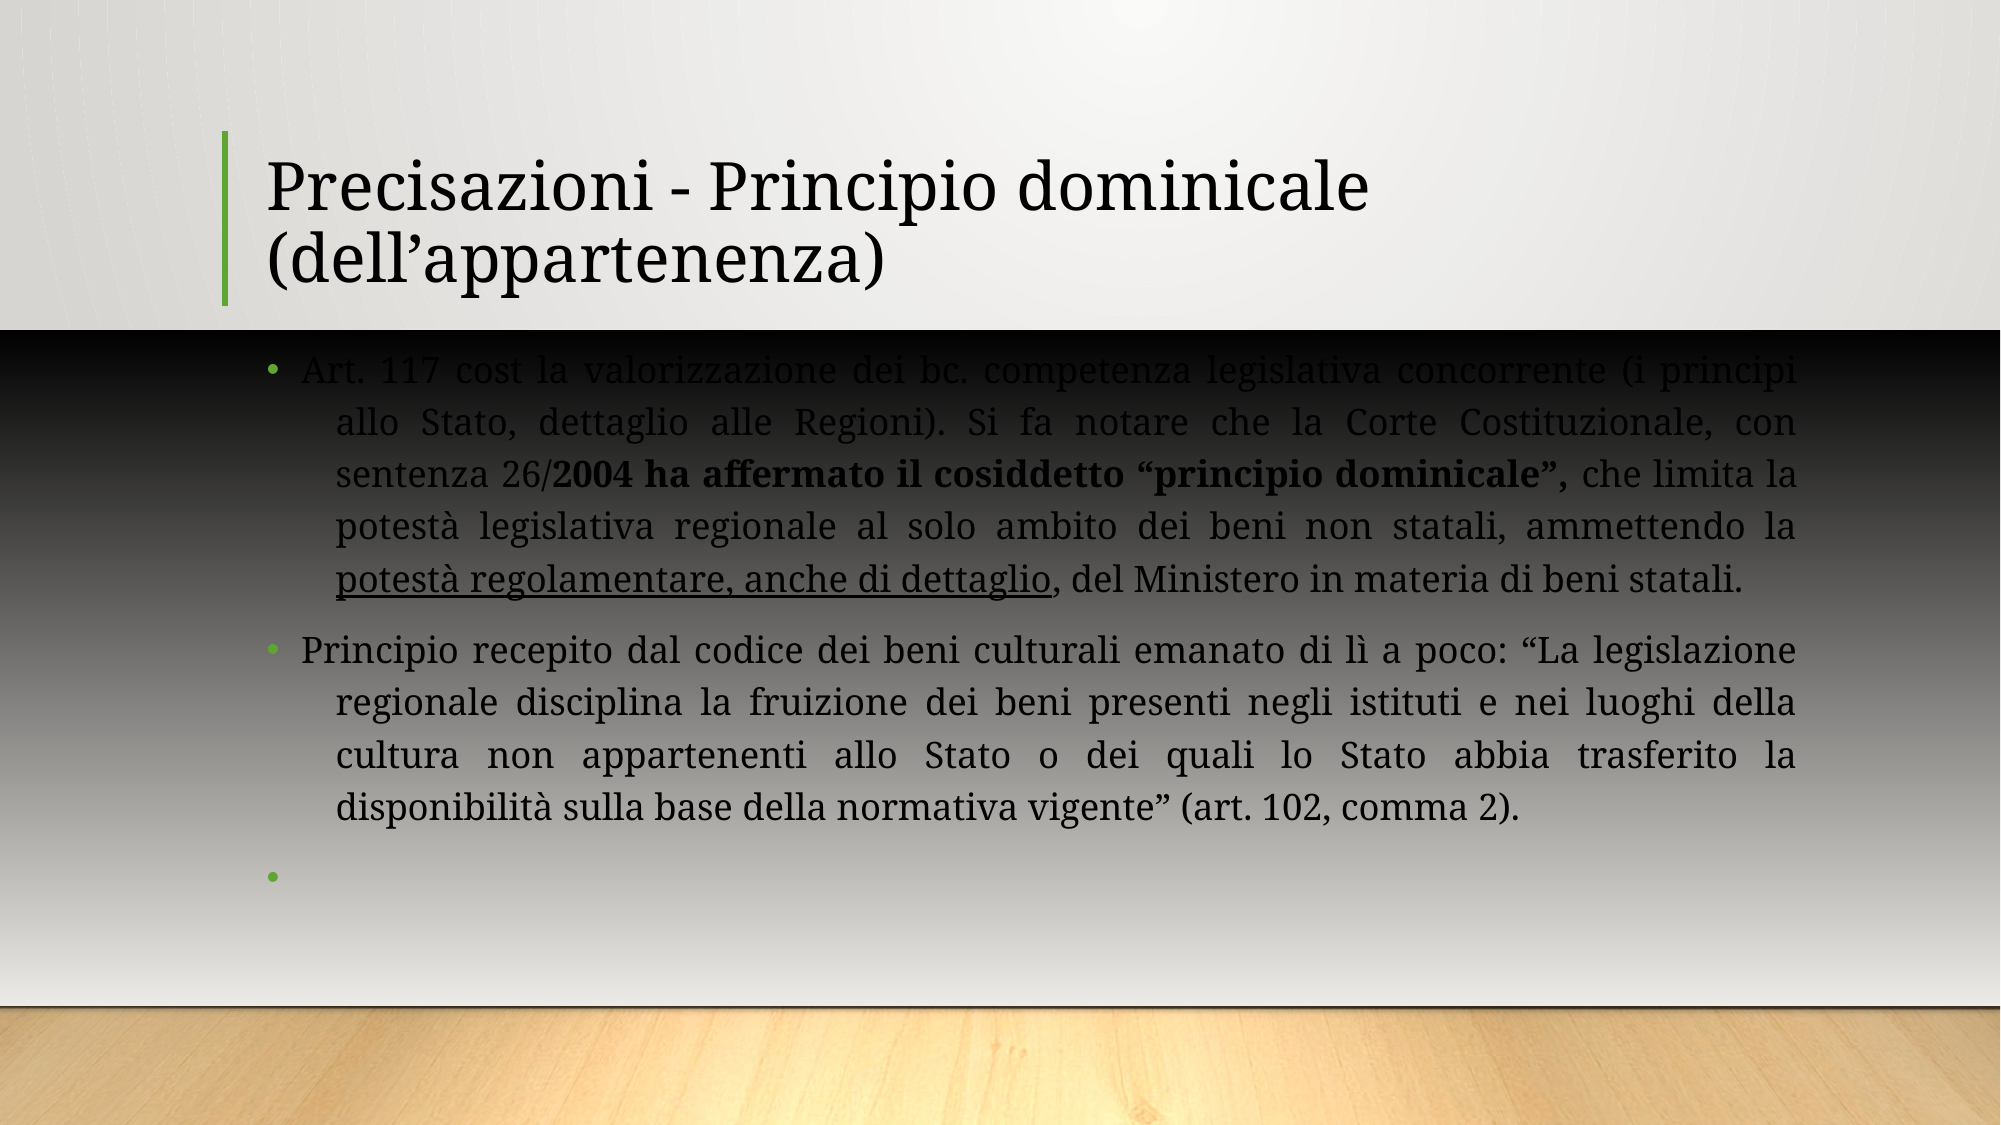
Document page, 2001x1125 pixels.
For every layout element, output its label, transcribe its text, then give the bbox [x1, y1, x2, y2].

list Art. 117 cost la valorizzazione dei bc. competenza legislativa concorrente (i principi allo Stato, dettaglio alle Regioni). Si fa notare che la Corte Costituzionale, con sentenza 26/2004 ha affermato il cosiddetto “principio dominicale”, che limita la potestà legislativa regionale al solo ambito dei beni non statali, ammettendo la potestà regolamentare, anche di dettaglio, del Ministero in materia di beni statali. Principio recepito dal codice dei beni culturali emanato di lì a poco: “La legislazione regionale disciplina la fruizione dei beni presenti negli istituti e nei luoghi della cultura non appartenenti allo Stato o dei quali lo Stato abbia trasferito la disponibilità sulla base della normativa vigente” (art. 102, comma 2). [251, 330, 1814, 897]
title Precisazioni - Principio dominicale (dell’appartenenza) [251, 131, 1814, 305]
